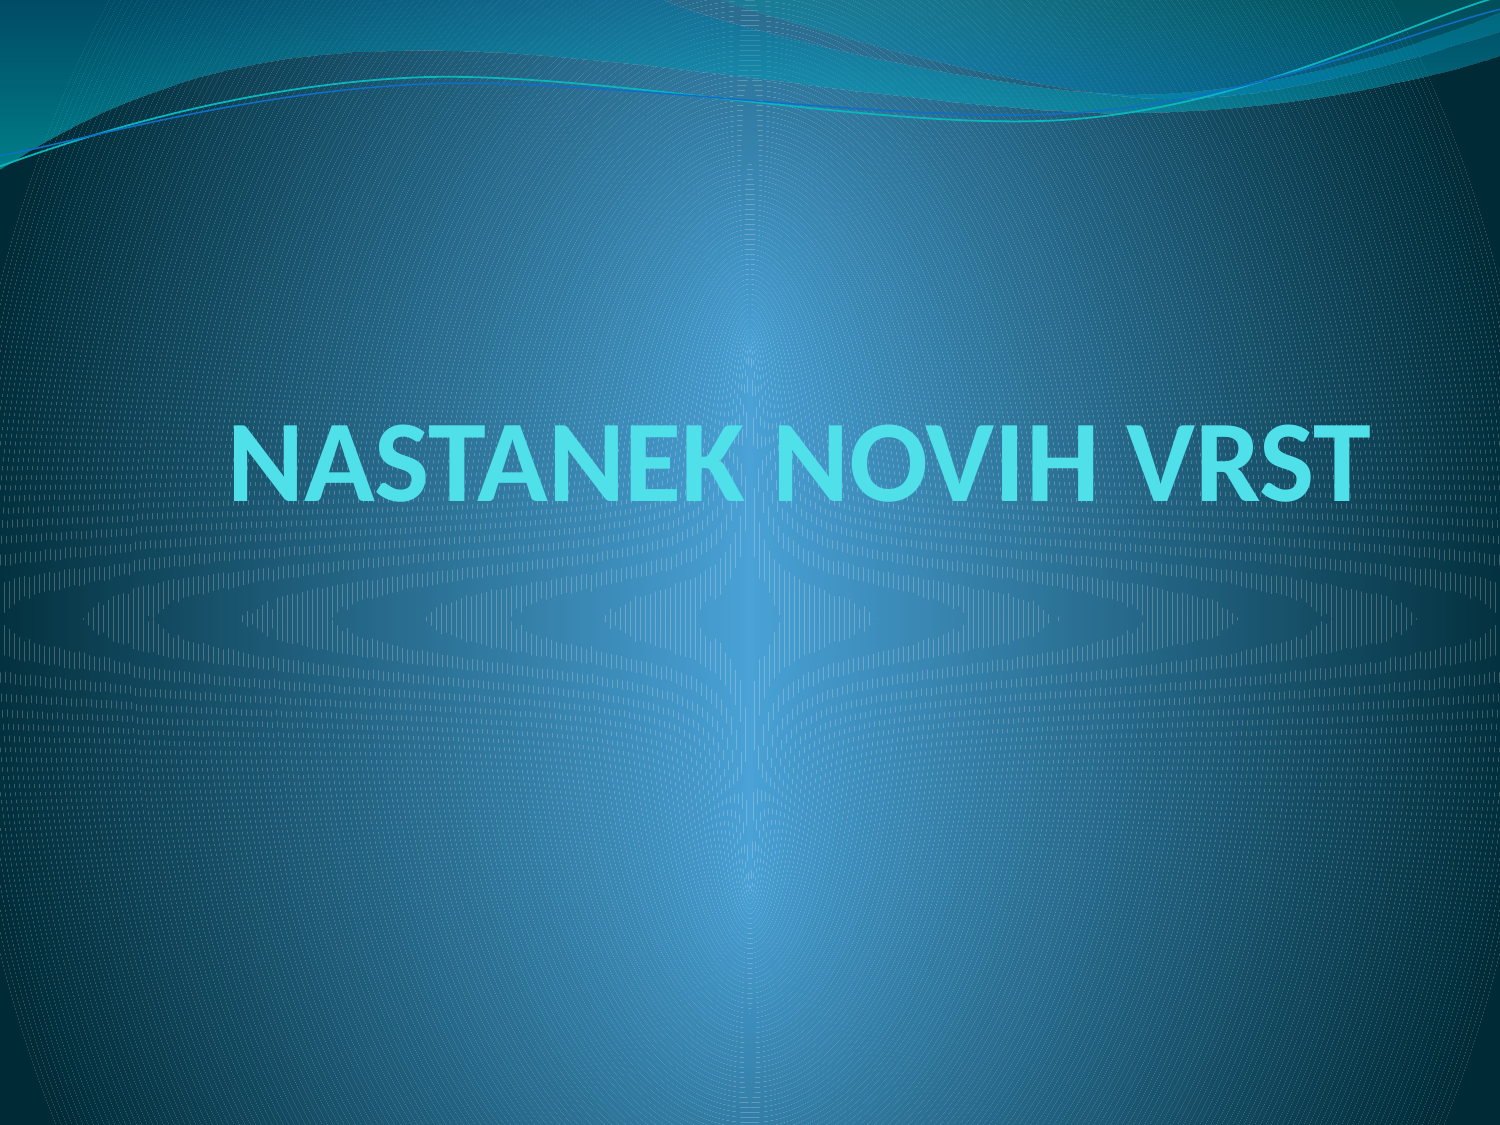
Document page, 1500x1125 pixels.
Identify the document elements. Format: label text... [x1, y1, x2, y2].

title NASTANEK NOVIH VRST [87, 224, 1376, 525]
